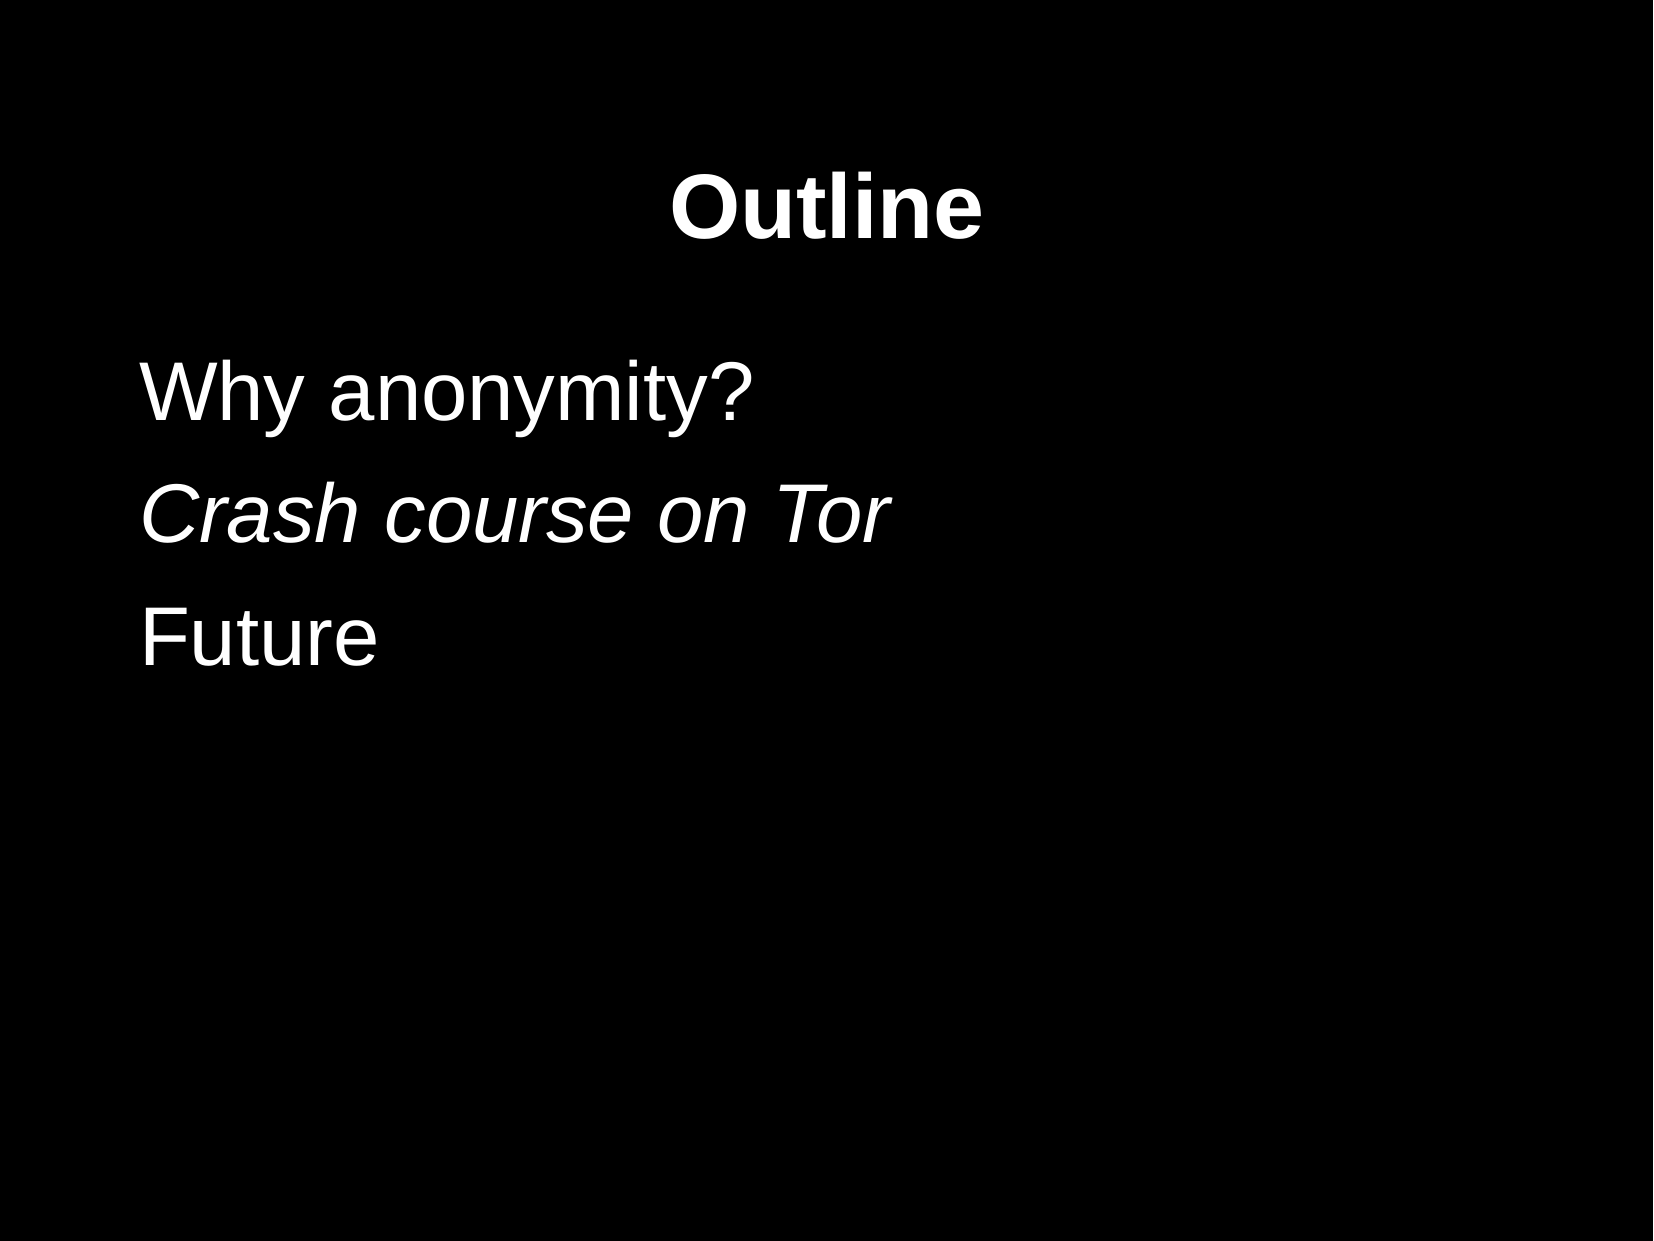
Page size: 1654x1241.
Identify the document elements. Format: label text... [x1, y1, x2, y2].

title Outline [121, 102, 1534, 311]
list Why anonymity? Crash course on Tor Future [121, 344, 1534, 716]
